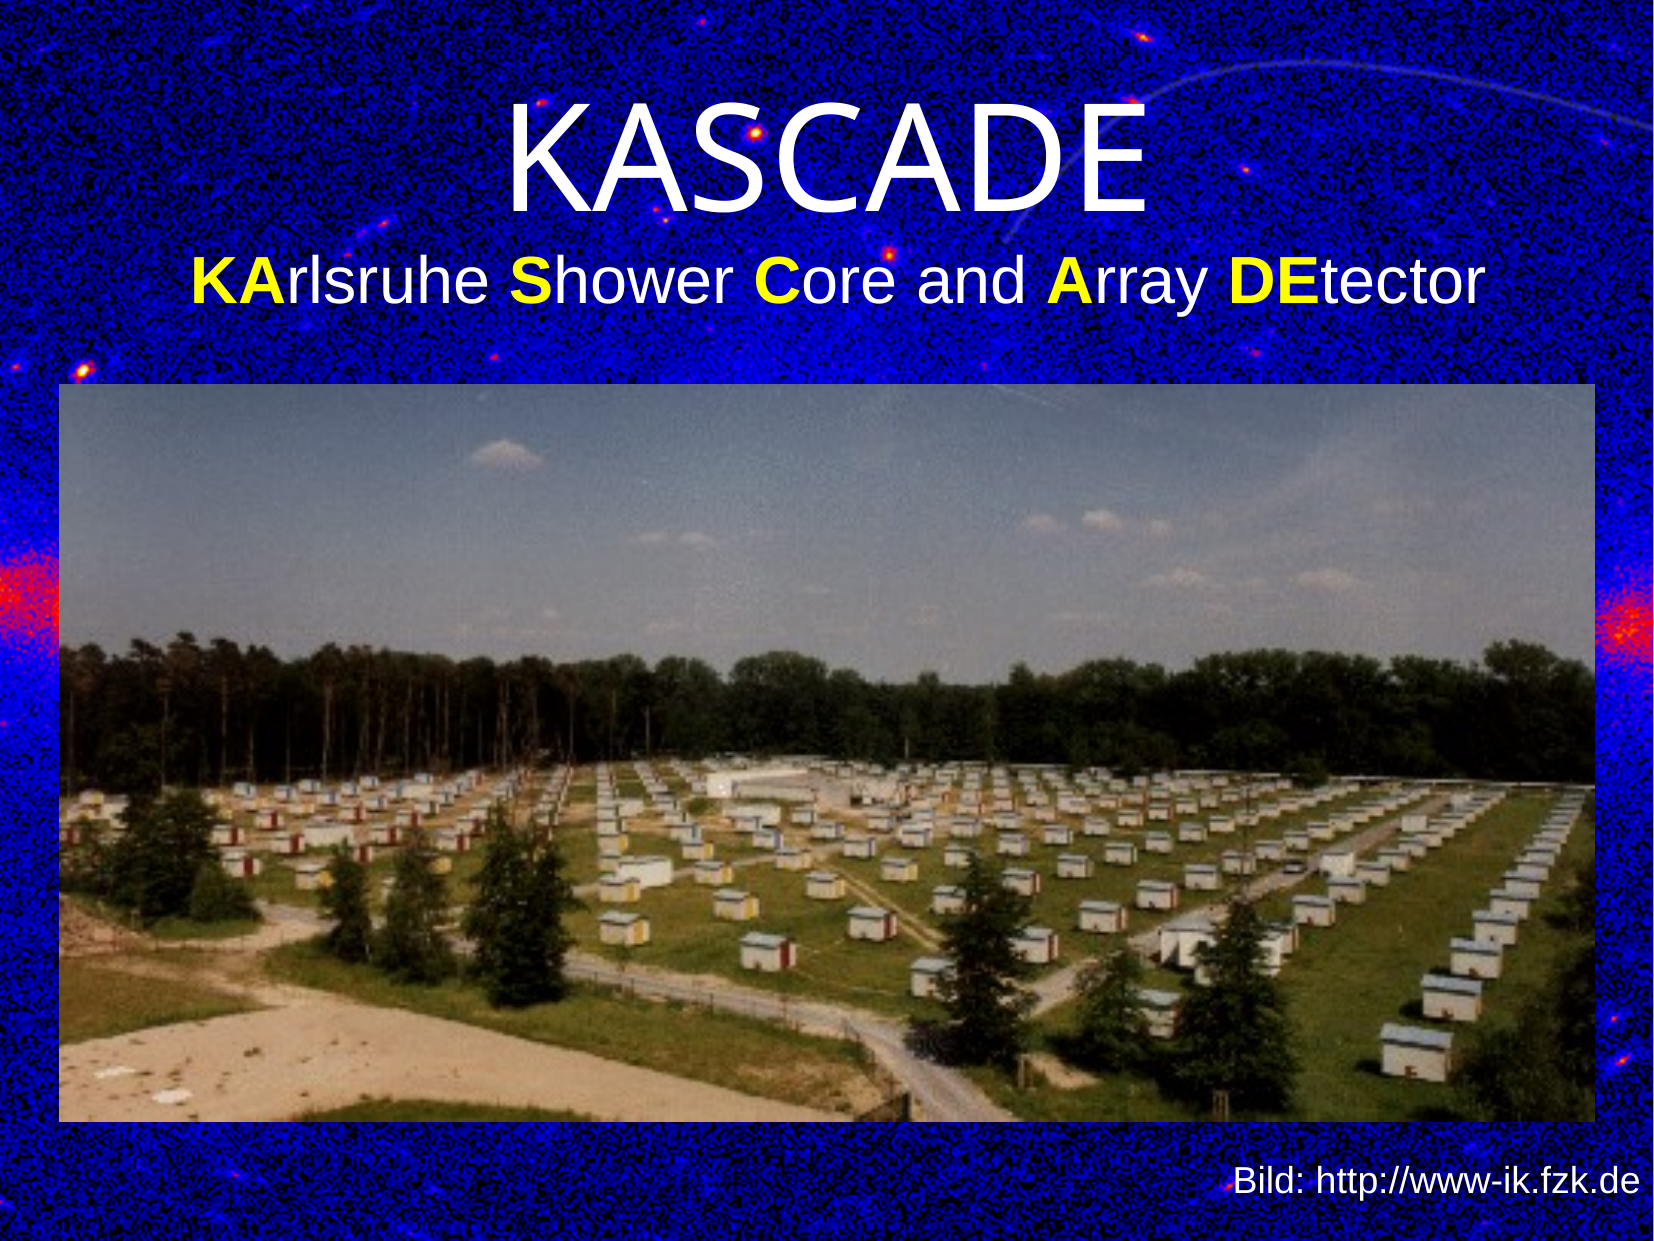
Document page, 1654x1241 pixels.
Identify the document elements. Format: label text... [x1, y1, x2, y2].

text_box KArlsruhe Shower Core and Array DEtector [177, 235, 1501, 325]
text_box Bild: http://www-ik.fzk.de [1217, 1151, 1654, 1209]
title KASCADE [29, 49, 1625, 257]
picture [0, 0, 1654, 1241]
